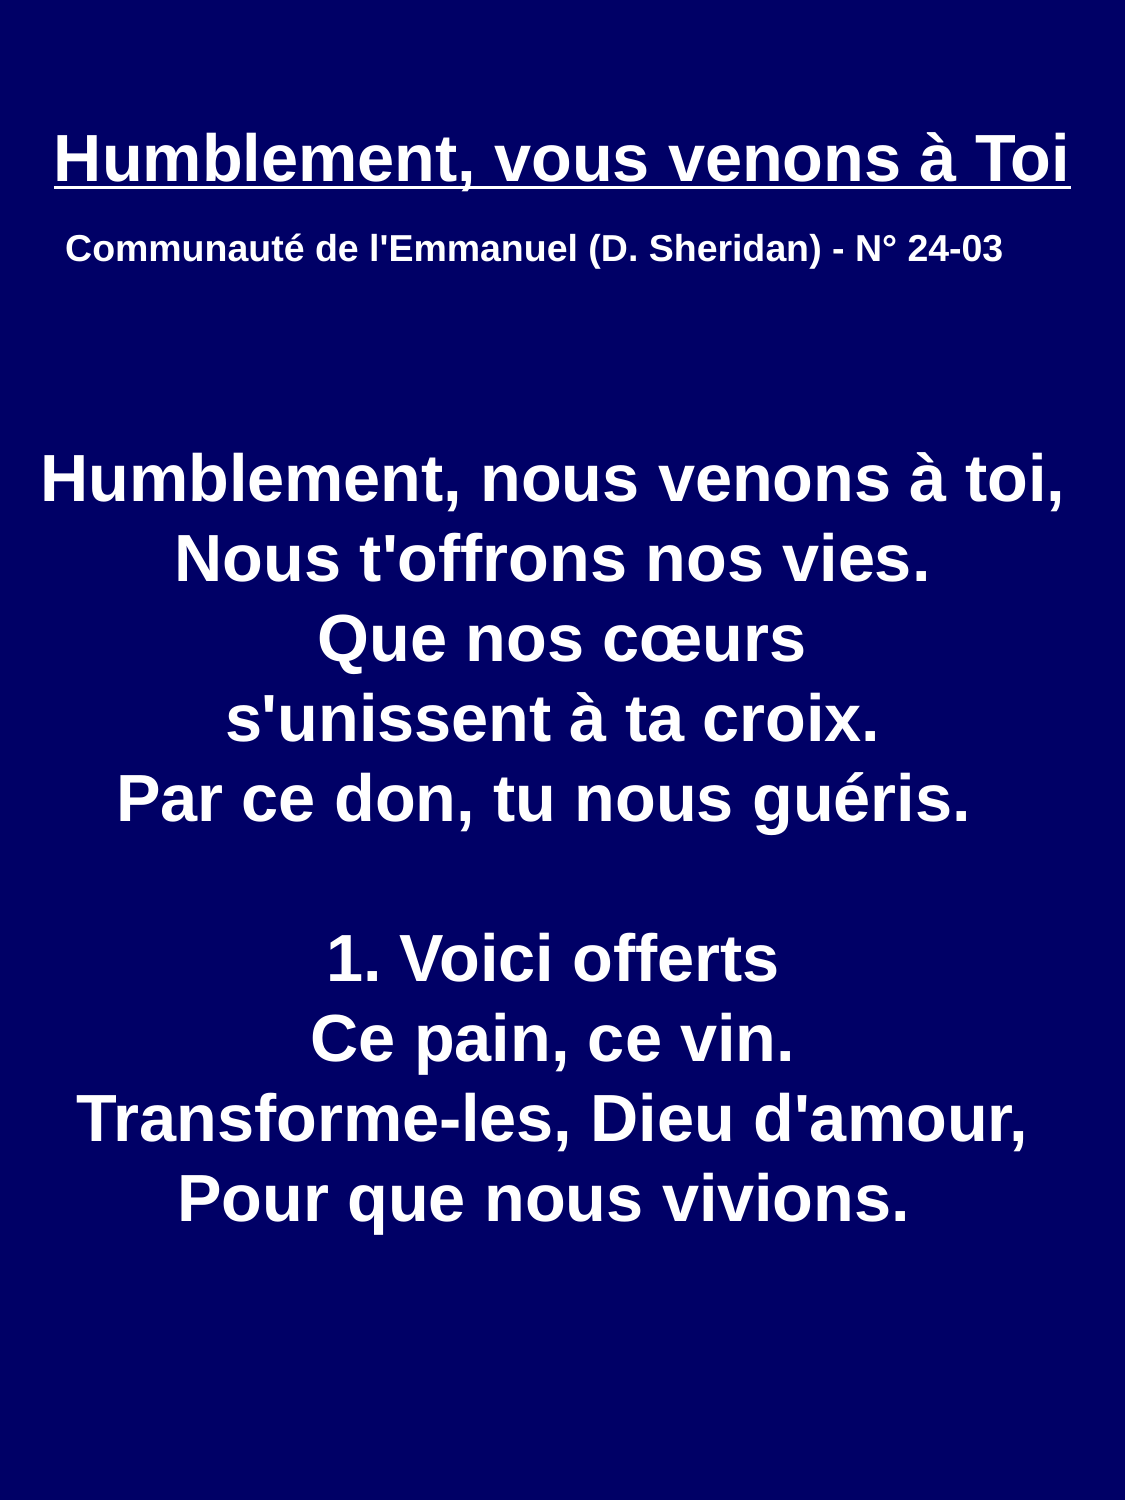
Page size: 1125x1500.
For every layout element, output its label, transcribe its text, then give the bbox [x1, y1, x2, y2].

text_box Humblement, vous venons à Toi Communauté de l'Emmanuel (D. Sheridan) - N° 24-03 Humblement, nous venons à toi, Nous t'offrons nos vies. Que nos cœurs s'unissent à ta croix. Par ce don, tu nous guéris. 1. Voici offerts Ce pain, ce vin. Transforme-les, Dieu d'amour, Pour que nous vivions. [0, 107, 1125, 922]
